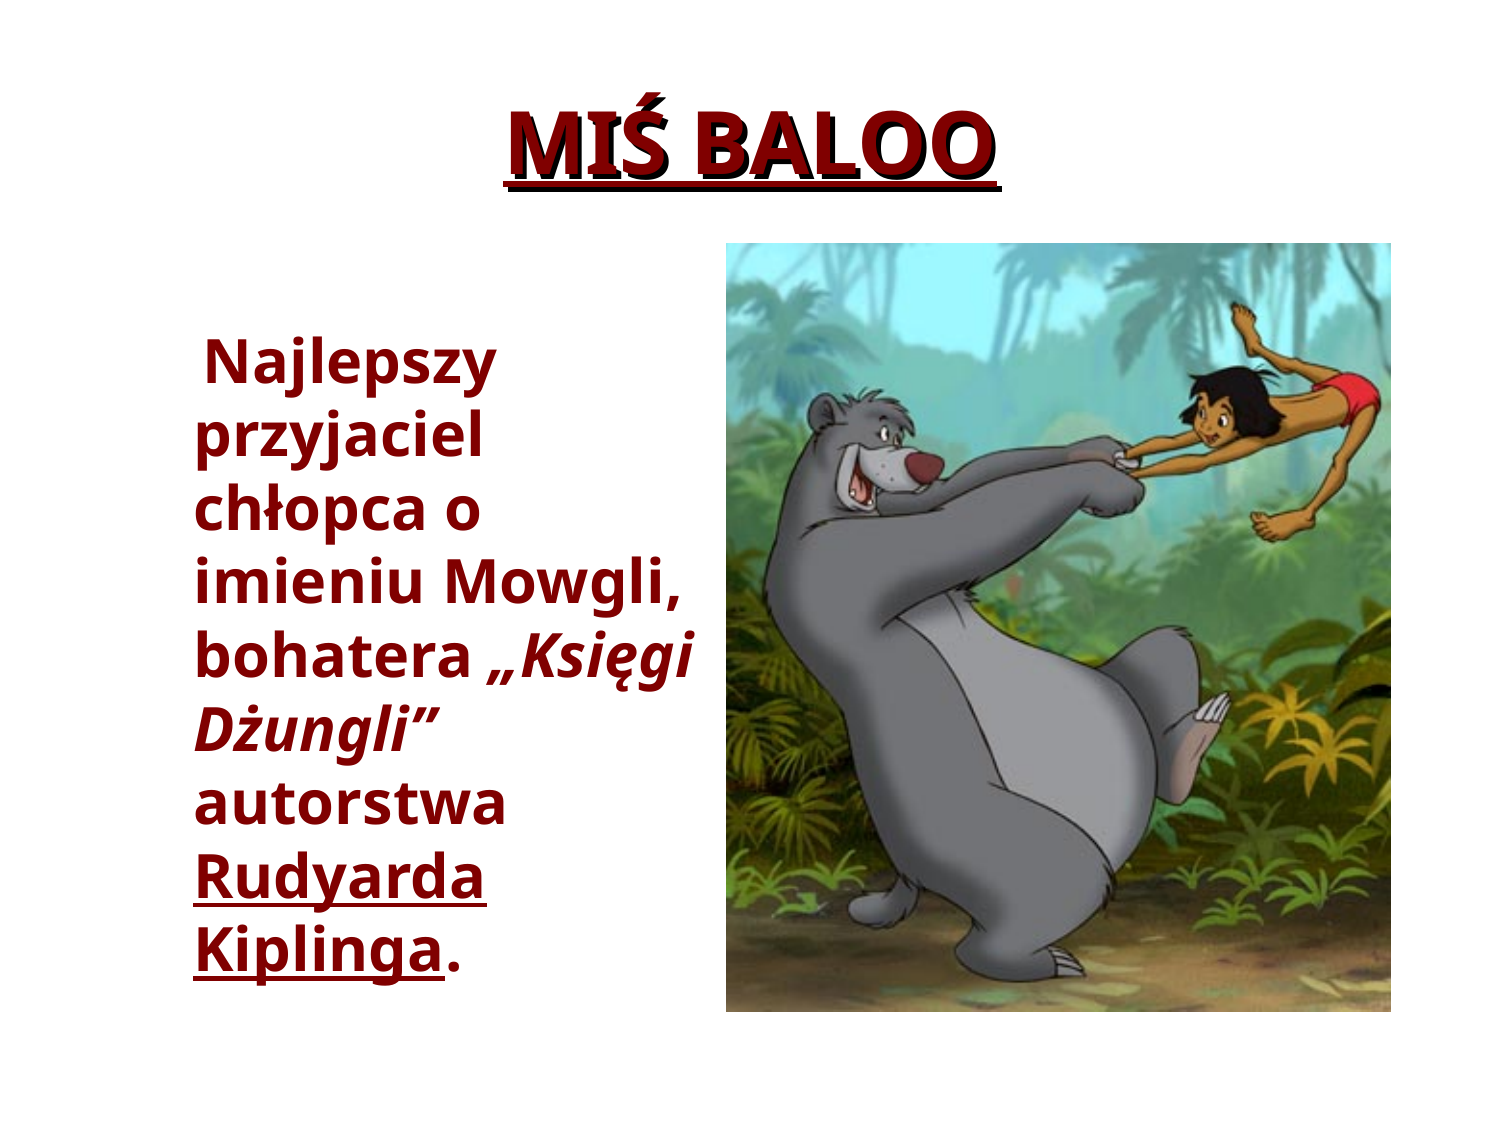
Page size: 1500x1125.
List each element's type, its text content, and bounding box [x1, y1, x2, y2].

title MIŚ BALOO [75, 45, 1426, 234]
picture [726, 243, 1391, 1012]
list Najlepszy przyjaciel chłopca o imieniu Mowgli, bohatera „Księgi Dżungli” autorstwa Rudyarda Kiplinga. [75, 314, 726, 1006]
